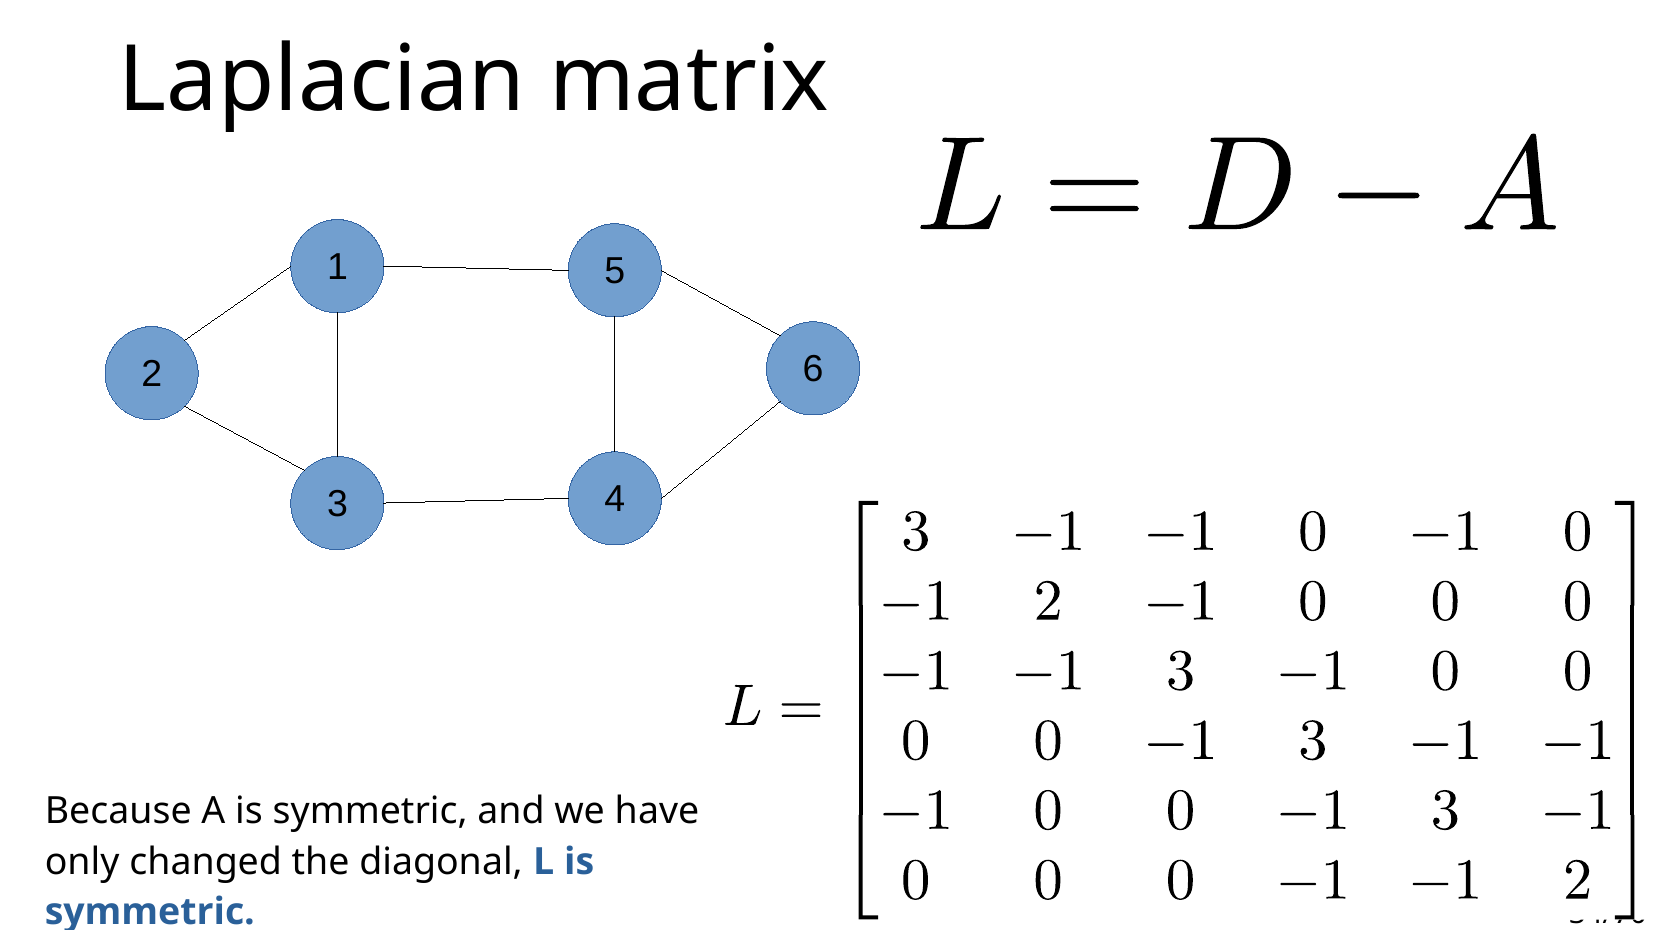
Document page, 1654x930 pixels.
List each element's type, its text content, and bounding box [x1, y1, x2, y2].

text_box 6 [766, 321, 860, 415]
text_box 2 [105, 326, 199, 420]
text_box [722, 500, 1653, 920]
text_box [915, 133, 1561, 241]
text_box 4 [568, 451, 662, 545]
text_box 3 [290, 456, 384, 550]
text_box 5 [568, 223, 662, 317]
title Laplacian matrix [15, 10, 934, 140]
text_box 1 [290, 219, 384, 313]
text_box Because A is symmetric, and we have only changed the diagonal, L is symmetric. [30, 775, 736, 916]
